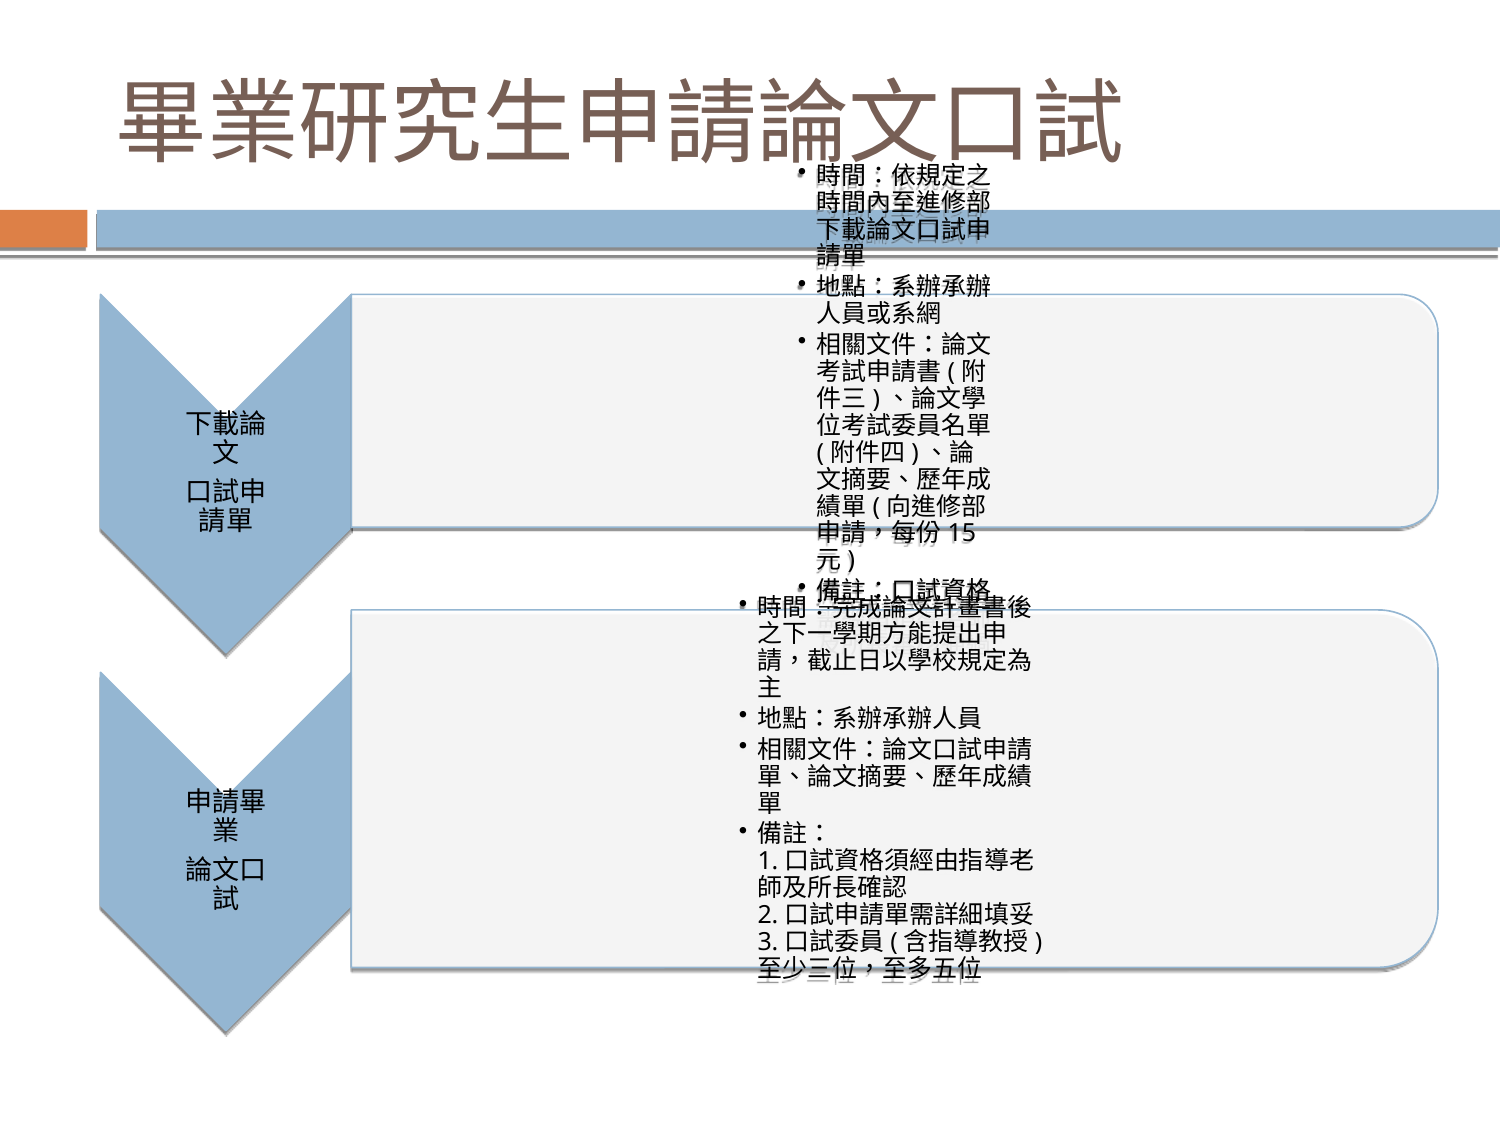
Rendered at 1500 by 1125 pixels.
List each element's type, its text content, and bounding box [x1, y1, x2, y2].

text_box 時間：依規定之時間內至進修部下載論文口試申請單 地點：系辦承辦人員或系網 相關文件：論文考試申請書(附件三)、論文學位考試委員名單(附件四)、論文摘要、歷年成績單(向進修部申請，每份15元) 備註：口試資格需經由指導老師及所長審核通過 [351, 294, 1438, 528]
text_box 下載論文 口試申請單 [100, 294, 351, 653]
text_box 申請畢業 論文口試 [100, 672, 351, 1031]
text_box 時間：完成論文計畫書後之下一學期方能提出申請，截止日以學校規定為主 地點：系辦承辦人員 相關文件：論文口試申請單、論文摘要、歷年成績單 備註： 1.口試資格須經由指導老師及所長確認 2.口試申請單需詳細填妥 3.口試委員(含指導教授)至少三位，至多五位 [351, 609, 1438, 968]
title 畢業研究生申請論文口試 [100, 37, 1438, 200]
